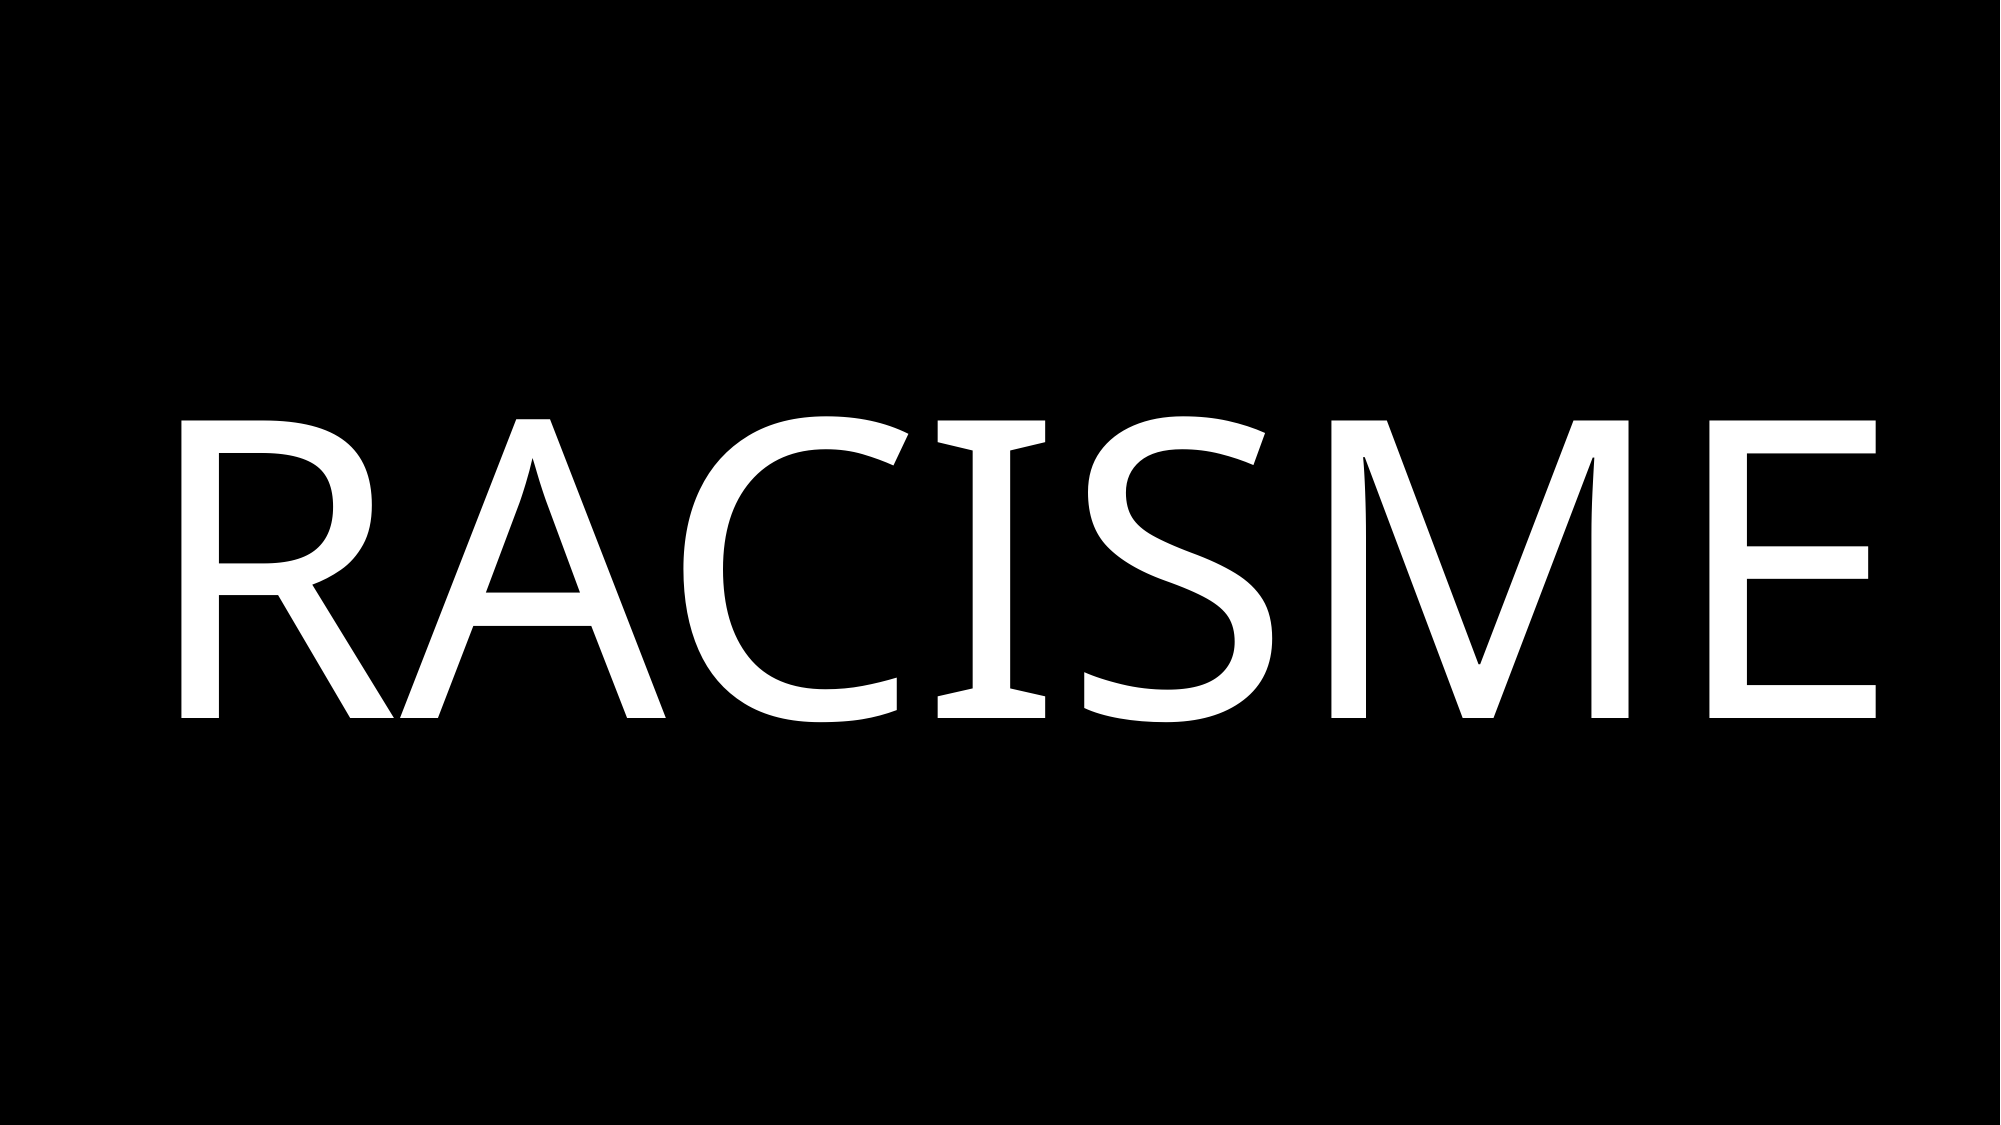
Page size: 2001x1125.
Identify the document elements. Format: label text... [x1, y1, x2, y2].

title RACISME [43, 350, 2000, 781]
